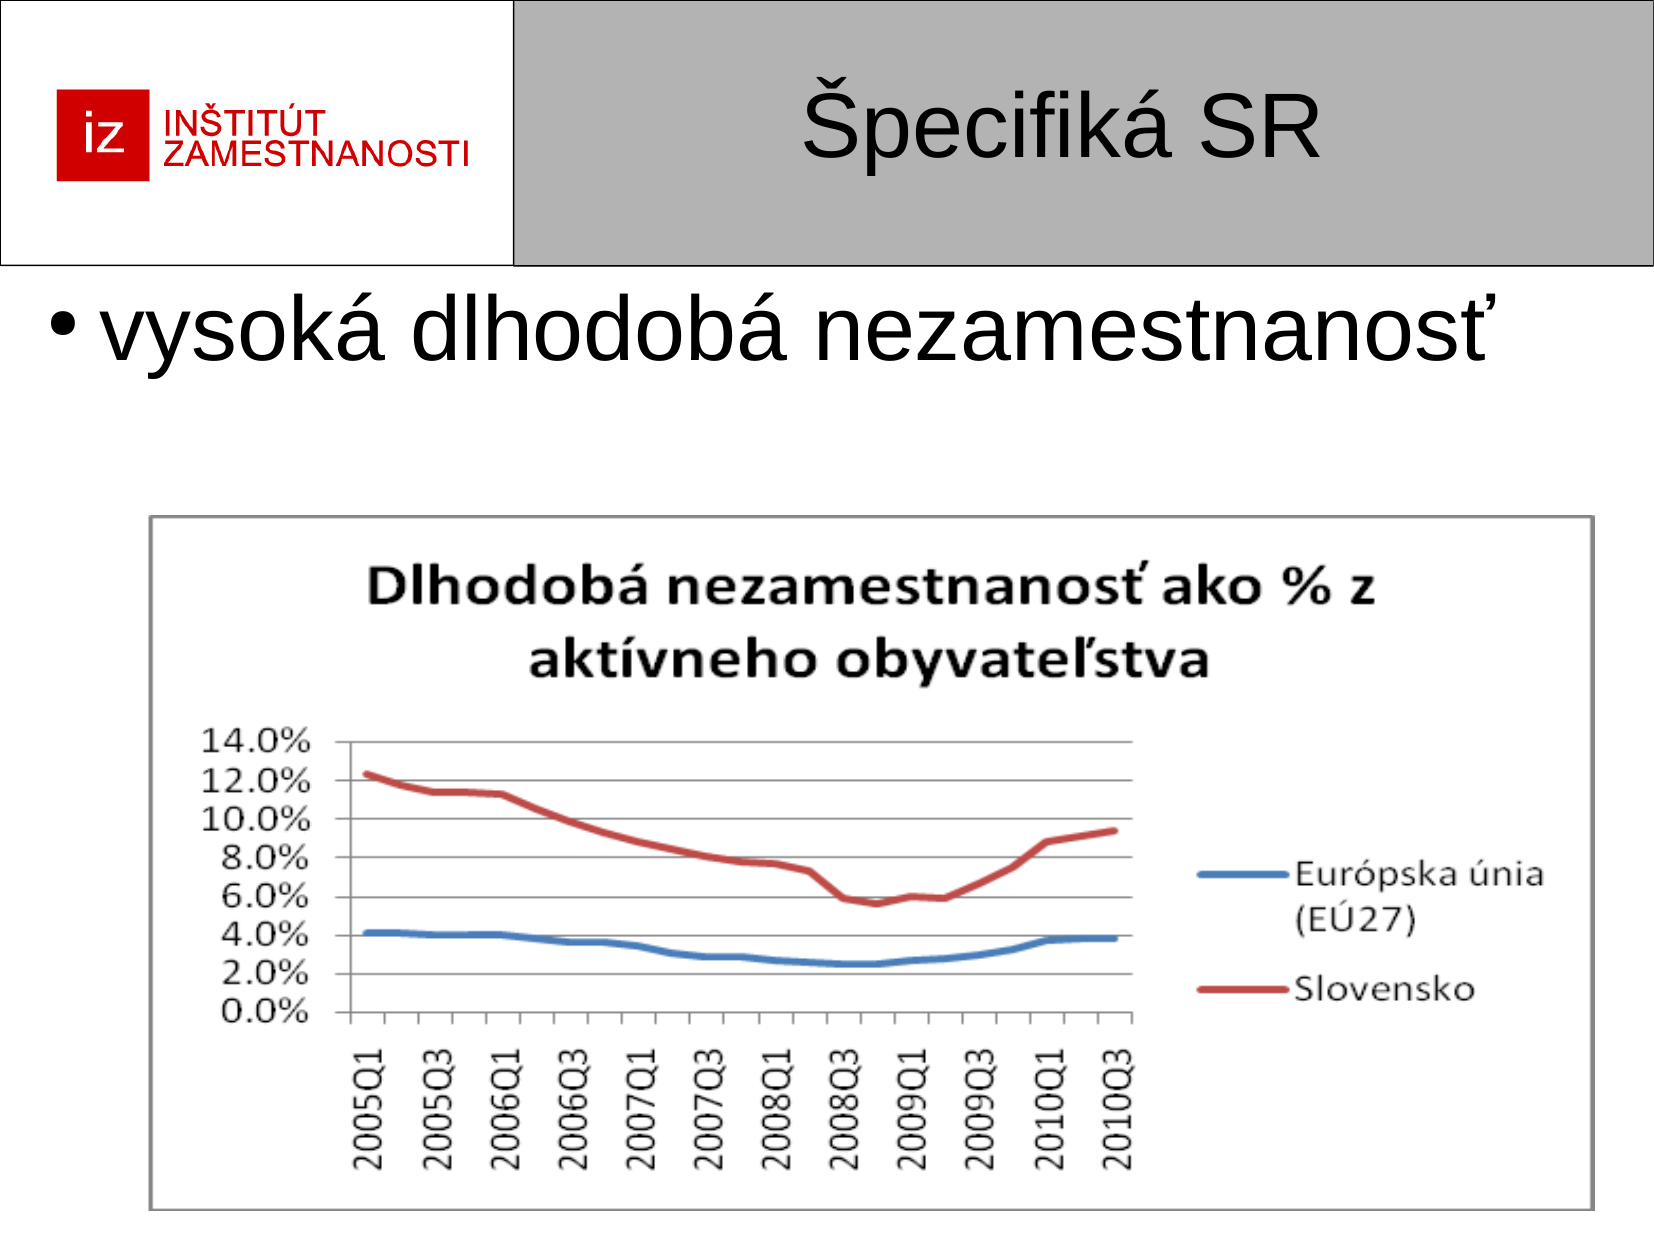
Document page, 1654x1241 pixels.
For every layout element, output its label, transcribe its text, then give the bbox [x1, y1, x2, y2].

list vysoká dlhodobá nezamestnanosť [29, 295, 1533, 1141]
title Špecifiká SR [561, 37, 1565, 229]
picture [5, 8, 512, 257]
picture [147, 515, 1595, 1211]
